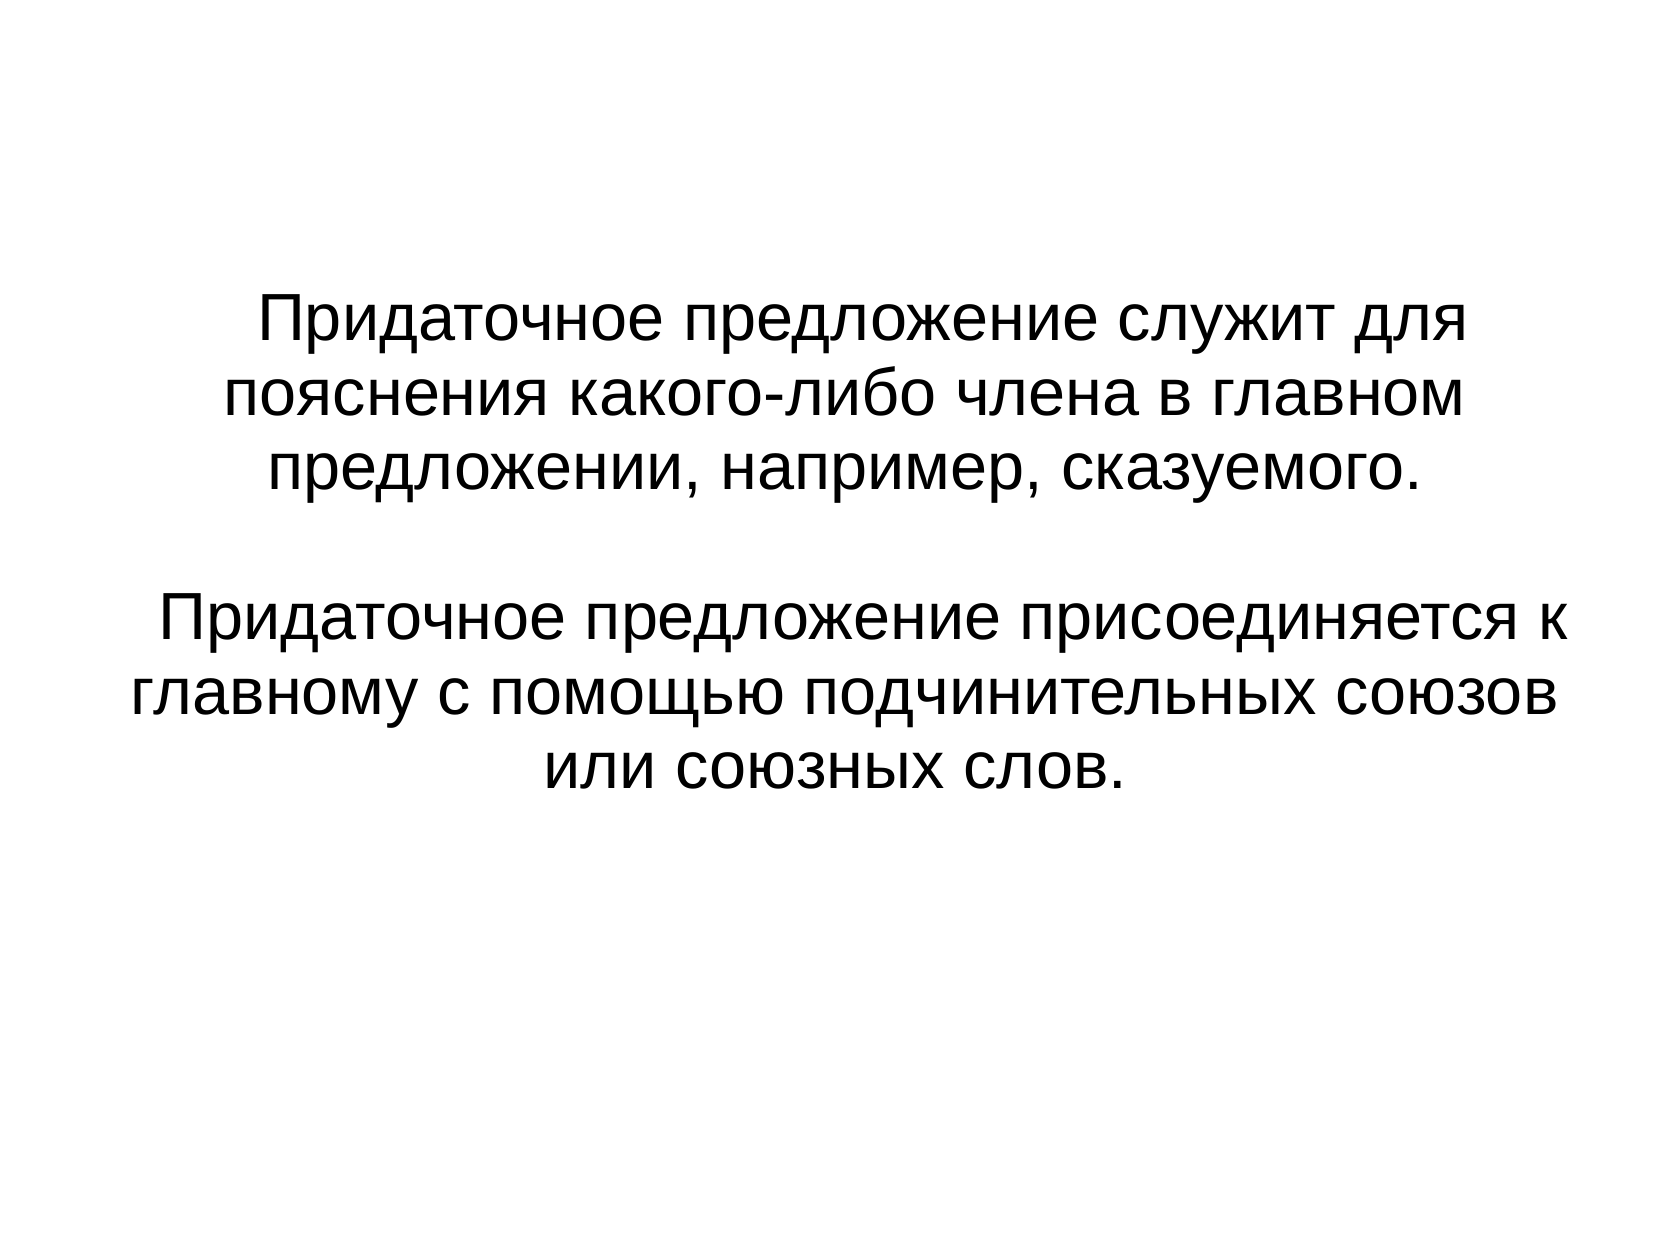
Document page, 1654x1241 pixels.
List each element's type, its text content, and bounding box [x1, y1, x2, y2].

subtitle Придаточное предложение служит для пояснения какого-либо члена в главном предложении, например, сказуемого. Придаточное предложение присоединяется к главному с помощью подчинительных союзов или союзных слов. [82, 49, 1571, 1109]
